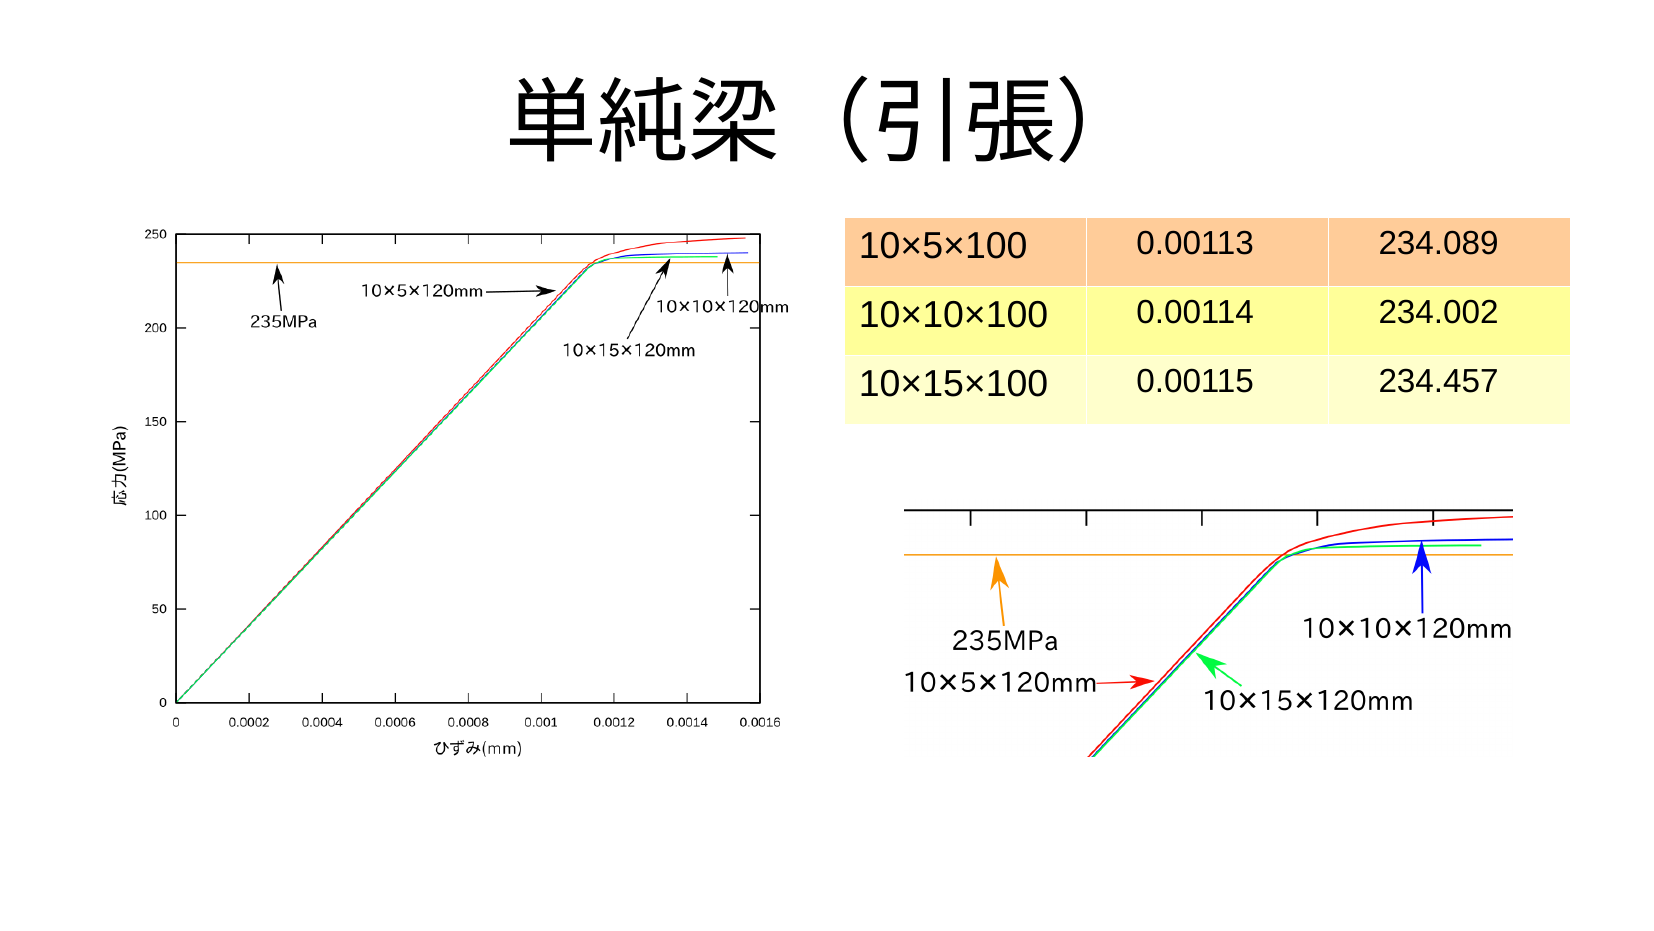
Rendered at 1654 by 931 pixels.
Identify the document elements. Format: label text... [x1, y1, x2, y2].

table_header 10×5×100 [845, 218, 1086, 286]
table_cell 10×10×100 [845, 287, 1086, 355]
table_cell 0.00114 [1087, 287, 1328, 355]
table_cell 0.00115 [1087, 356, 1328, 424]
table_cell 234.457 [1329, 356, 1570, 424]
table_header 0.00113 [1087, 218, 1328, 286]
table_cell 234.002 [1329, 287, 1570, 355]
picture [101, 217, 790, 758]
table_cell 10×15×100 [845, 356, 1086, 424]
picture [904, 499, 1513, 757]
table_header 234.089 [1329, 218, 1570, 286]
title 単純梁（引張） [82, 37, 1571, 193]
